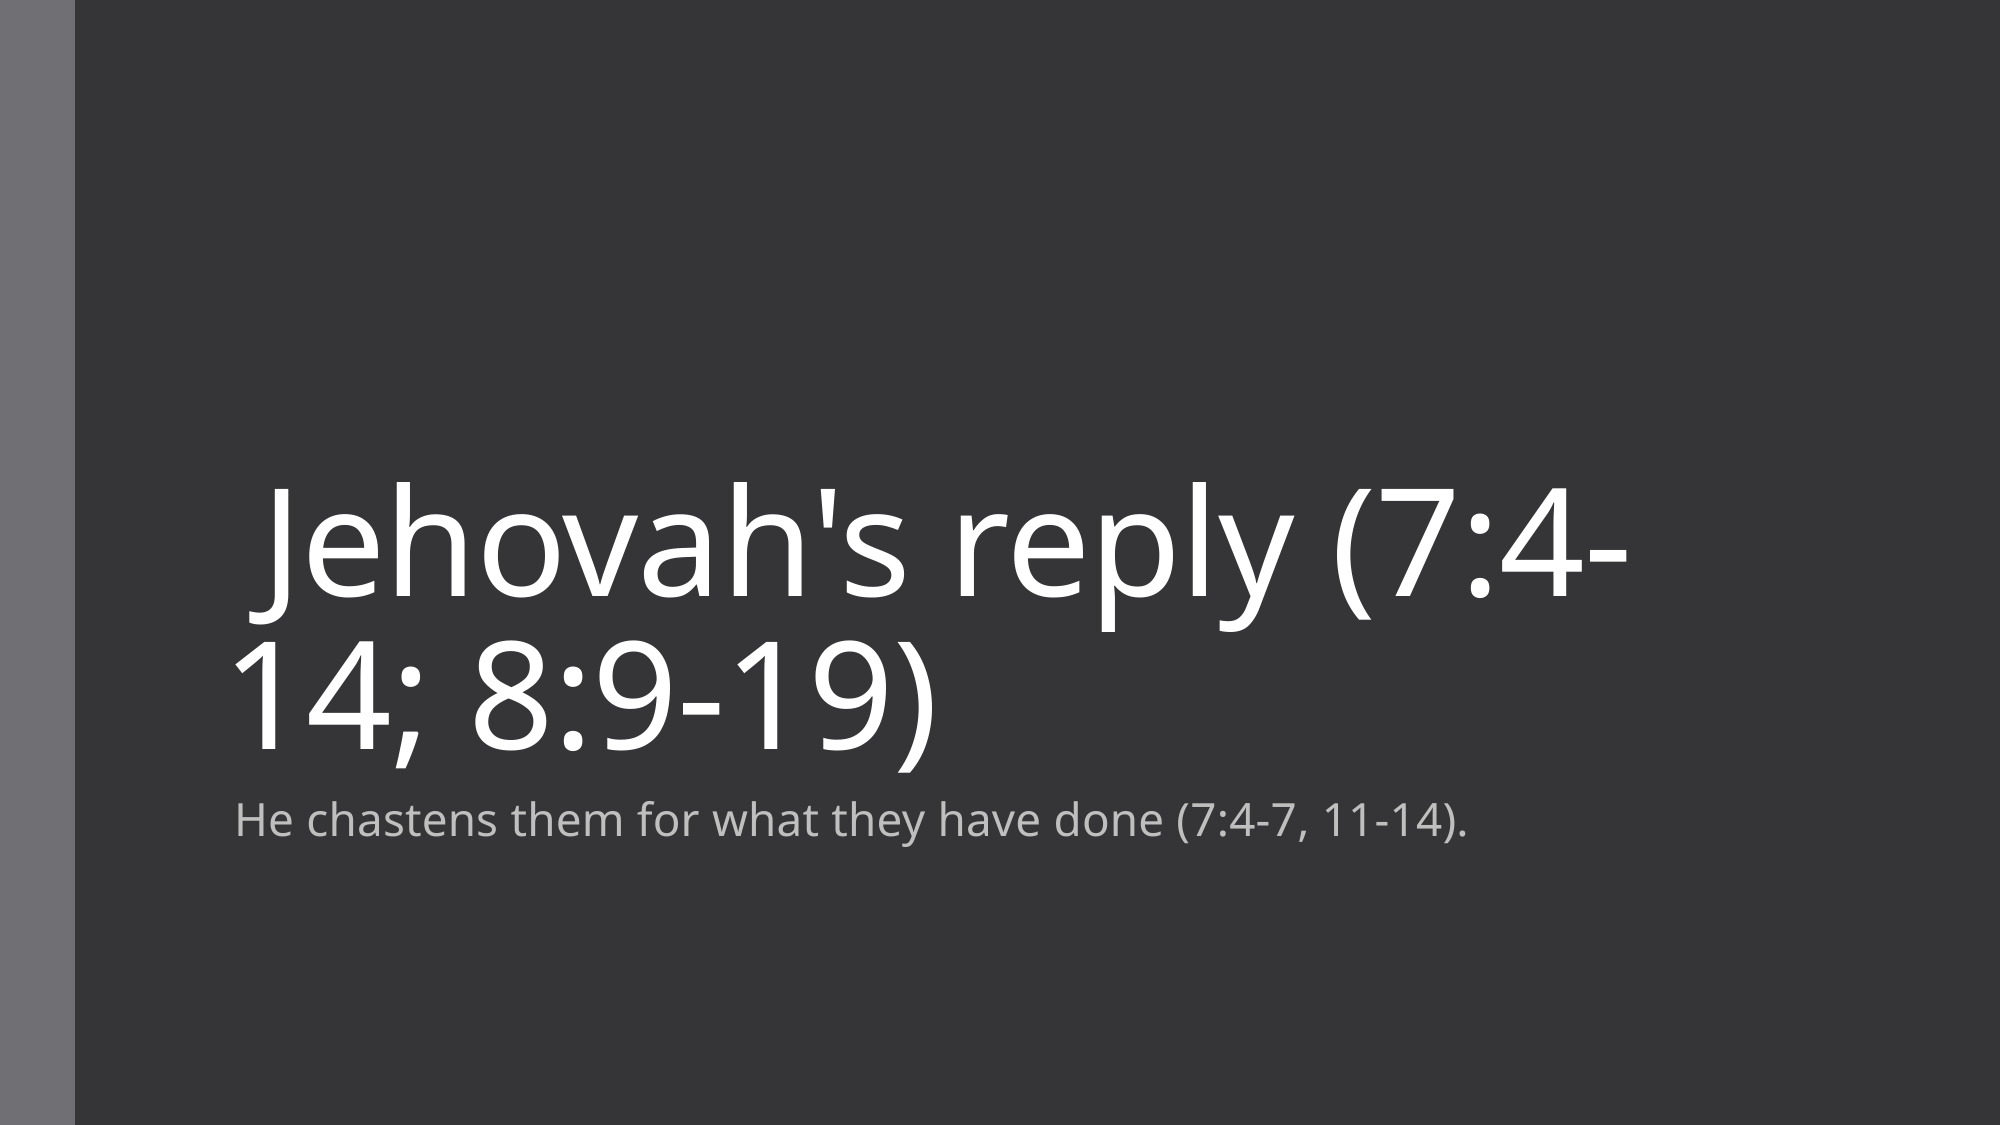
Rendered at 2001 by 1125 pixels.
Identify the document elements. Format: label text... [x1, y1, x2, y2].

title Jehovah's reply (7:4-14; 8:9-19) [206, 124, 1752, 787]
subtitle He chastens them for what they have done (7:4-7, 11-14). [206, 787, 1752, 1066]
